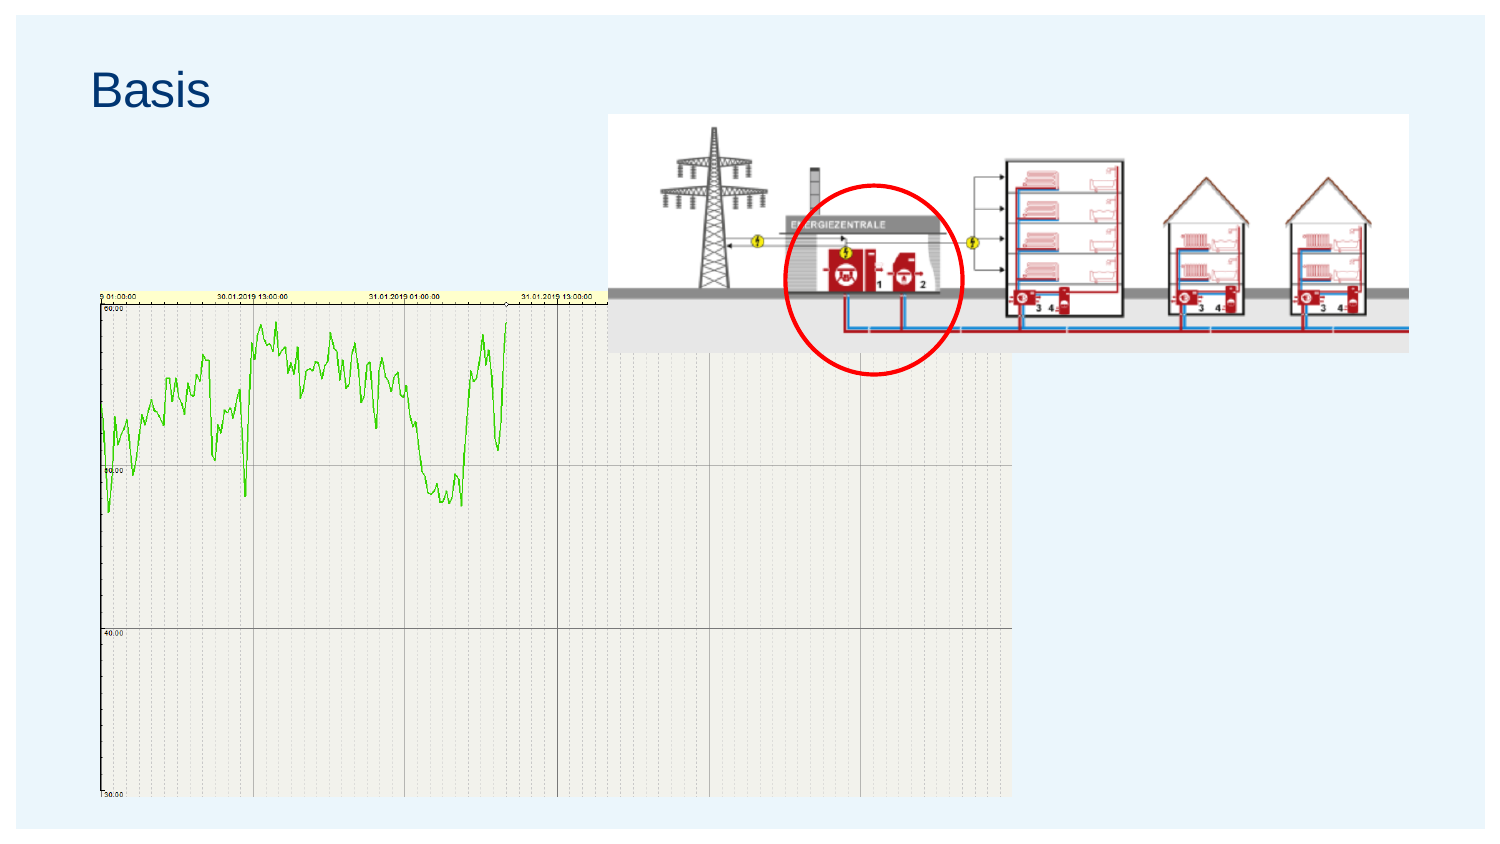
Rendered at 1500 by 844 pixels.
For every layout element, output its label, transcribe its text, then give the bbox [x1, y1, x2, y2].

title Basis [75, 33, 1425, 125]
picture [0, 0, 1500, 844]
